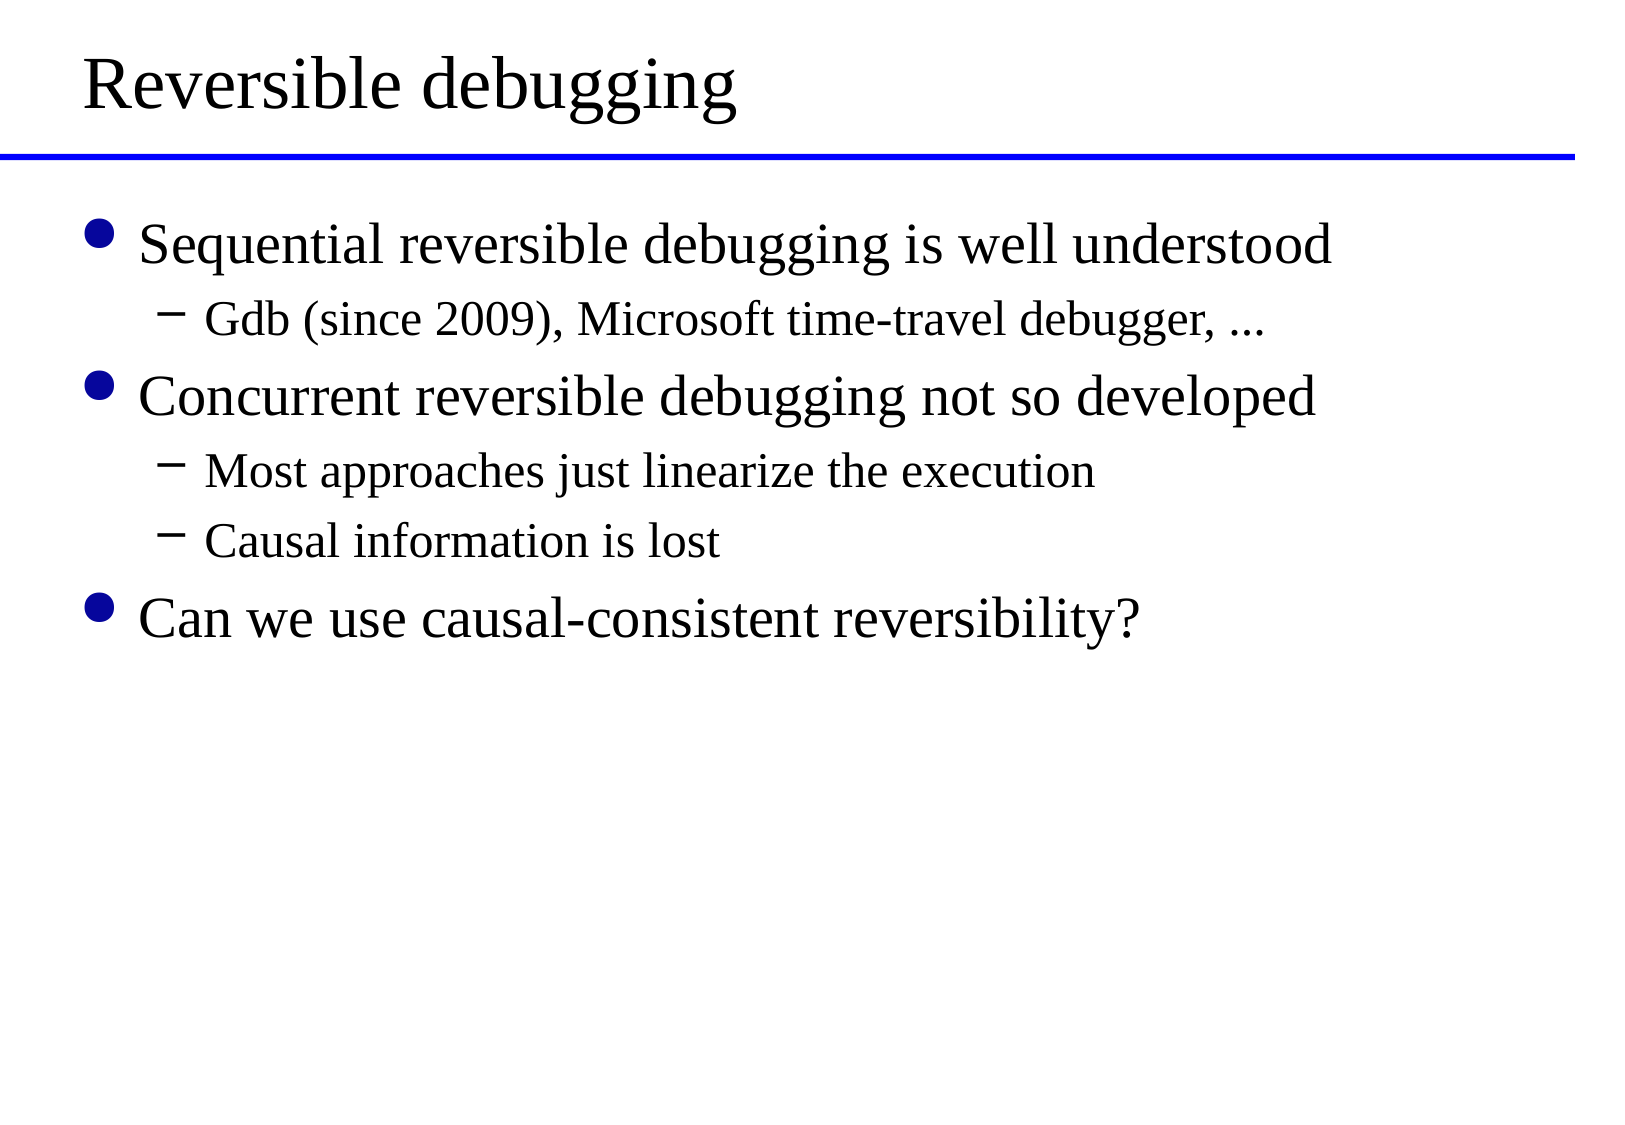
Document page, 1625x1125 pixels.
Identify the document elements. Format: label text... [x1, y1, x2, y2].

list Sequential reversible debugging is well understood Gdb (since 2009), Microsoft time-travel debugger, ... Concurrent reversible debugging not so developed Most approaches just linearize the execution Causal information is lost Can we use causal-consistent reversibility? [67, 198, 1478, 1061]
title Reversible debugging [67, 27, 1544, 131]
